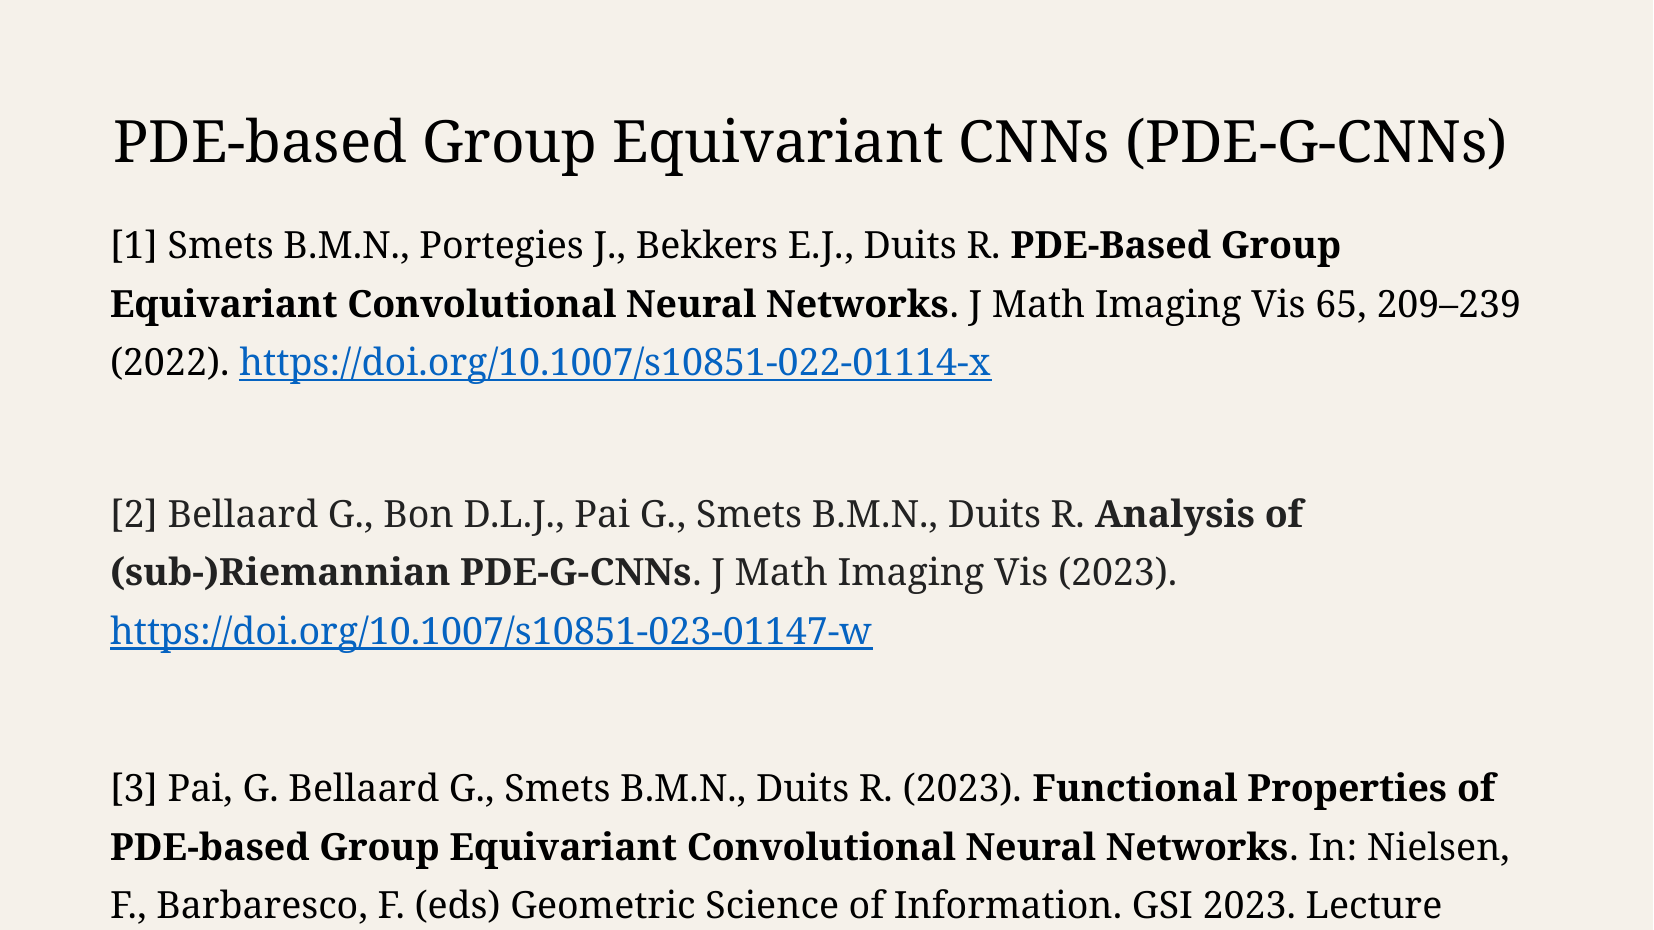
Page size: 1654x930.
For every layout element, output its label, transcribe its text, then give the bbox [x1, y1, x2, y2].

title PDE-based Group Equivariant CNNs (PDE-G-CNNs) [113, 49, 1540, 203]
text_box [1] Smets B.M.N., Portegies J., Bekkers E.J., Duits R. PDE-Based Group Equivariant Convolutional Neural Networks. J Math Imaging Vis 65, 209–239 (2022). https://doi.org/10.1007/s10851-022-01114-x [2] Bellaard G., Bon D.L.J., Pai G., Smets B.M.N., Duits R. Analysis of (sub-)Riemannian PDE-G-CNNs. J Math Imaging Vis (2023). https://doi.org/10.1007/s10851-023-01147-w [3] Pai, G. Bellaard G., Smets B.M.N., Duits R. (2023). Functional Properties of PDE-based Group Equivariant Convolutional Neural Networks. In: Nielsen, F., Barbaresco, F. (eds) Geometric Science of Information. GSI 2023. Lecture Notes in Computer Science, vol 14071. Springer, Cham. https://doi.org/10.1007/978-3-031-38271-0_7 [95, 203, 1558, 859]
